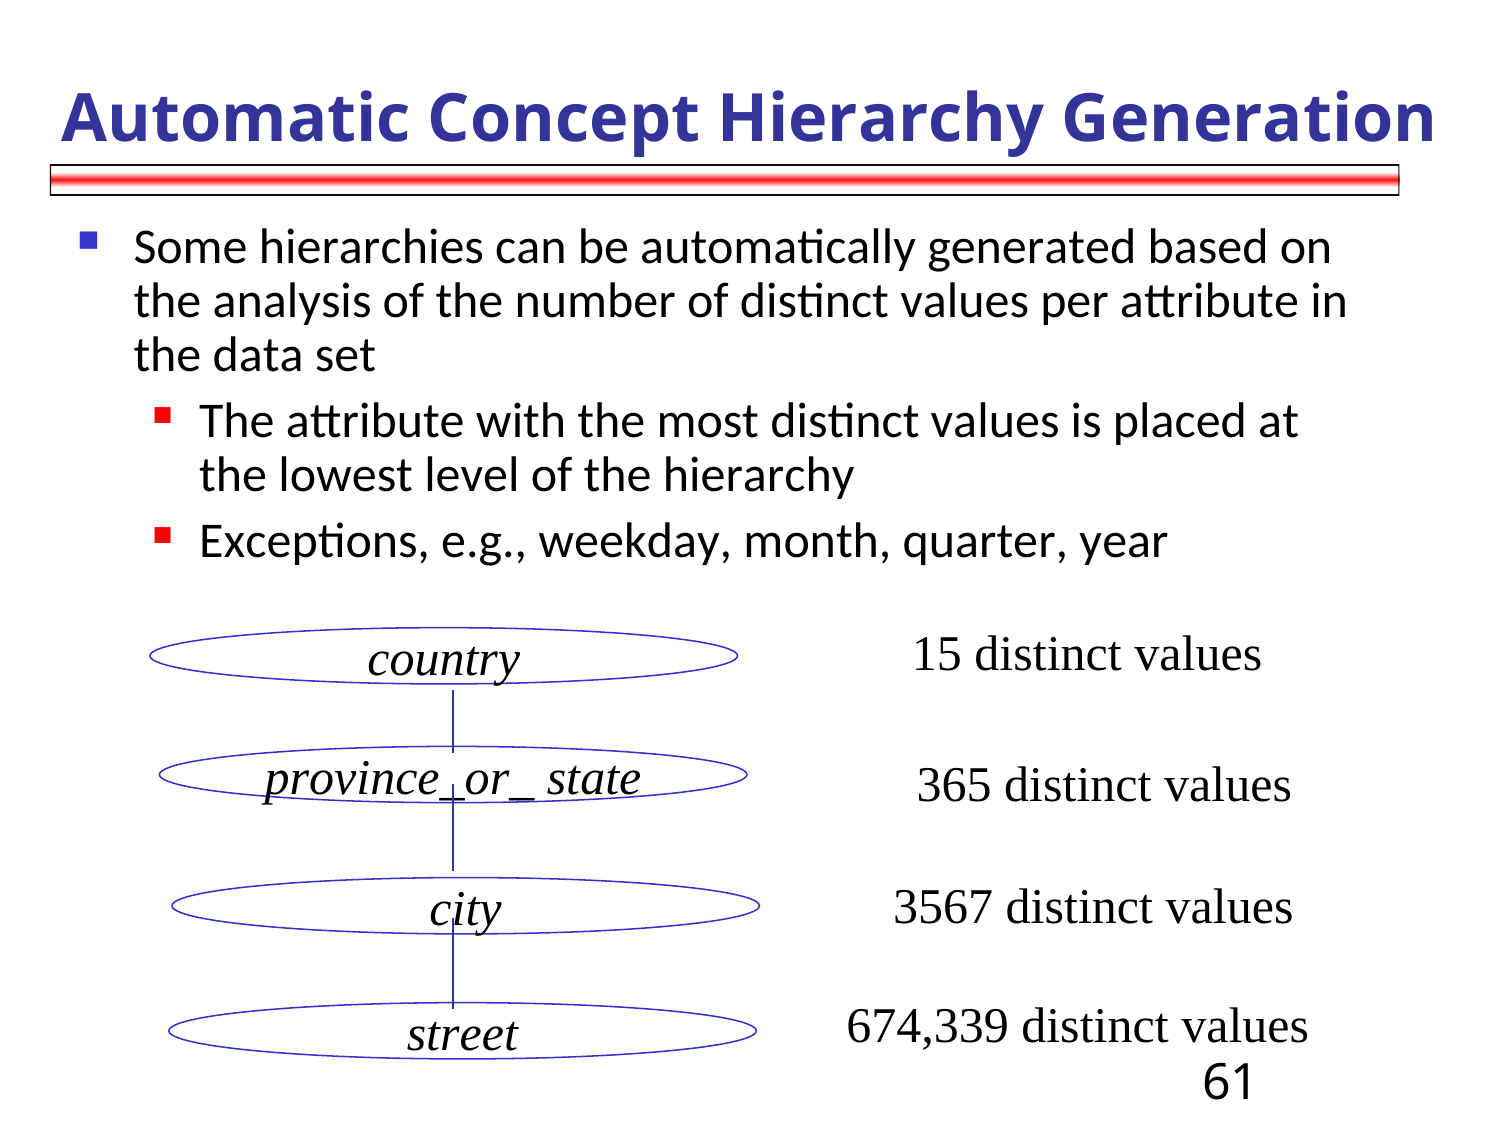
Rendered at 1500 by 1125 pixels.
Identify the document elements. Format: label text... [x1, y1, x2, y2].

list Some hierarchies can be automatically generated based on the analysis of the number of distinct values per attribute in the data set The attribute with the most distinct values is placed at the lowest level of the hierarchy Exceptions, e.g., weekday, month, quarter, year [62, 212, 1388, 637]
text_box 15 distinct values [897, 612, 1278, 688]
text_box city [171, 877, 760, 934]
text_box 674,339 distinct values [831, 984, 1325, 1060]
title Automatic Concept Hierarchy Generation [0, 0, 1500, 163]
text_box 365 distinct values [900, 743, 1309, 820]
text_box province_or_ state [159, 746, 747, 803]
text_box <number> [1187, 1062, 1500, 1125]
text_box 3567 distinct values [878, 865, 1309, 942]
text_box street [168, 1002, 757, 1059]
text_box country [149, 627, 738, 684]
